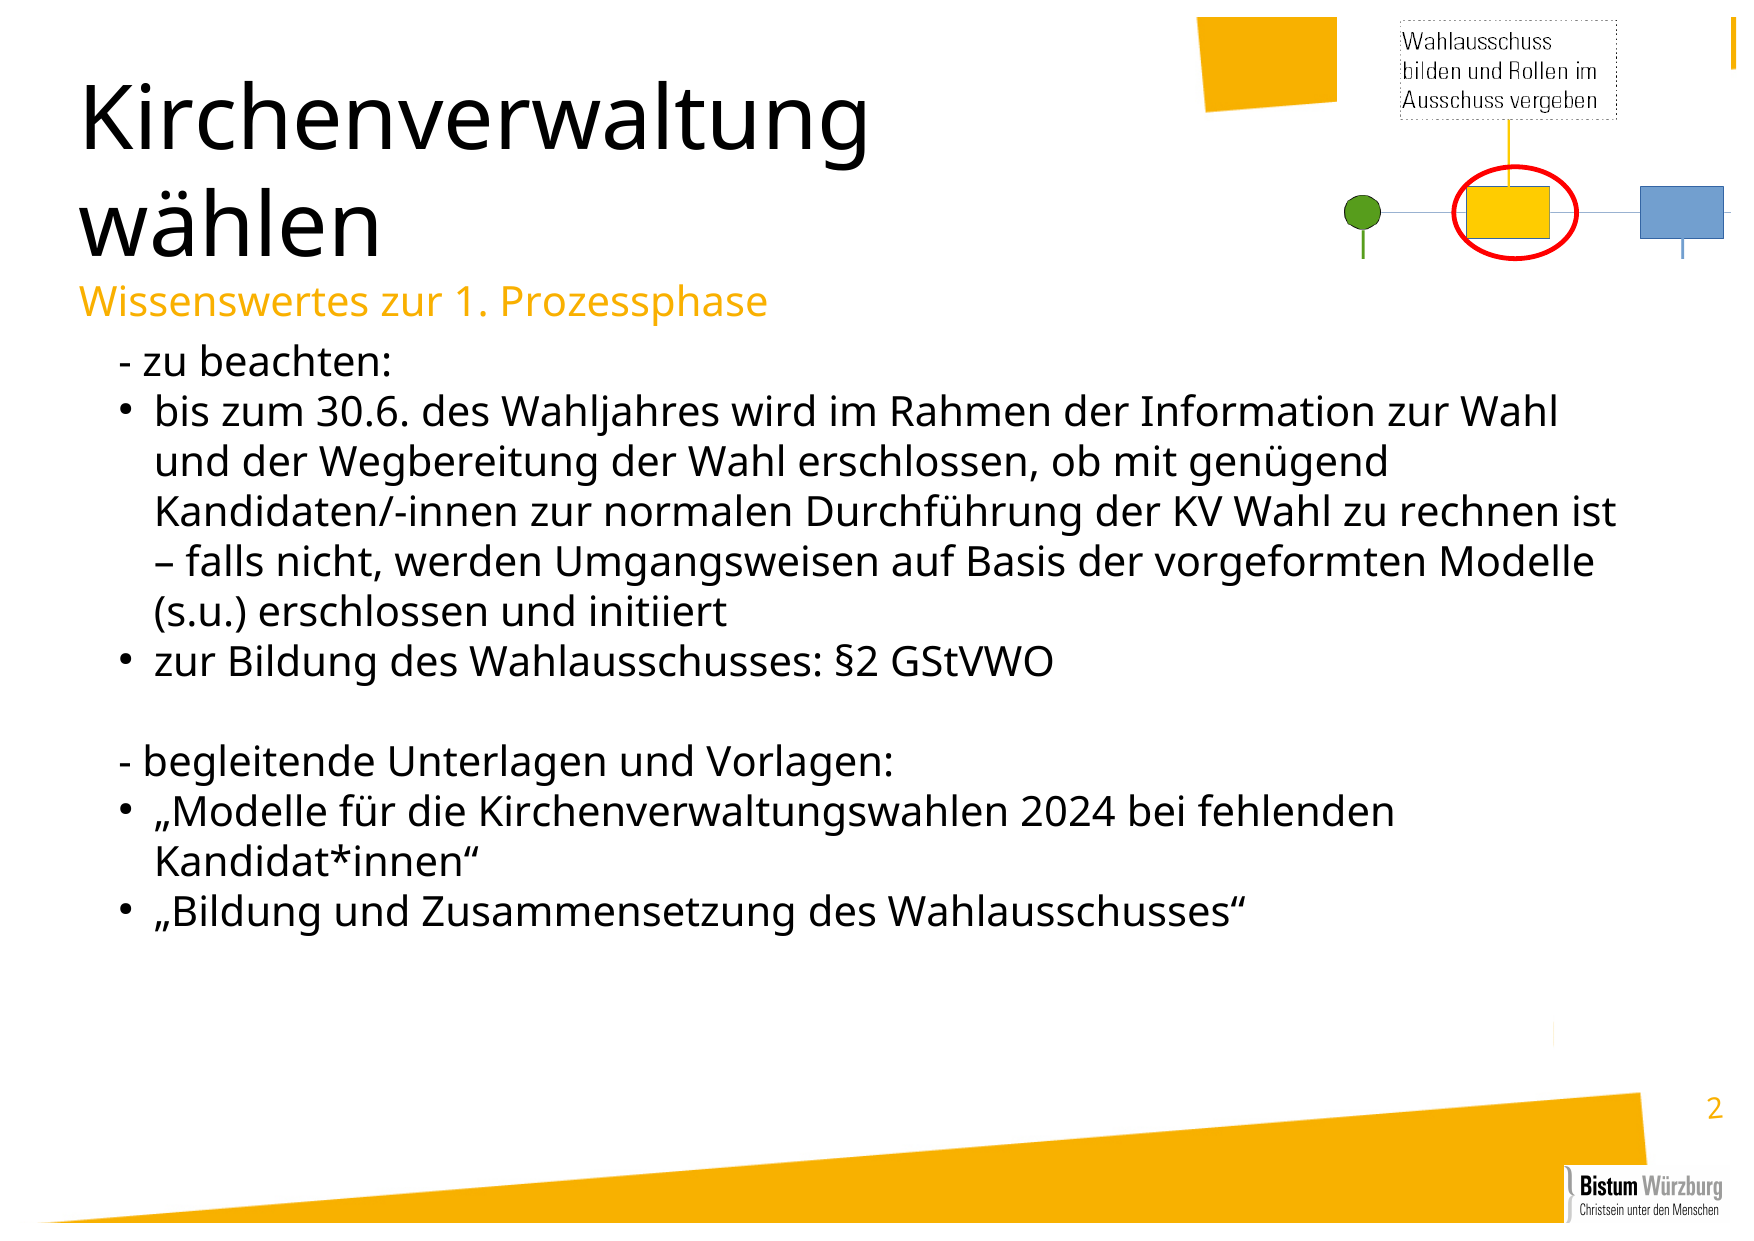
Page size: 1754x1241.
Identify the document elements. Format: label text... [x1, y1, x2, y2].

title Kirchenverwaltung wählen Wissenswertes zur 1. Prozessphase [78, 59, 1172, 262]
picture [17, 15, 1737, 1223]
text_box - zu beachten: bis zum 30.6. des Wahljahres wird im Rahmen der Information zur Wahl und der Wegbereitung der Wahl erschlossen, ob mit genügend Kandidaten/-innen zur normalen Durchführung der KV Wahl zu rechnen ist – falls nicht, werden Umgangsweisen auf Basis der vorgeformten Modelle (s.u.) erschlossen und initiiert zur Bildung des Wahlausschusses: §2 GStVWO - begleitende Unterlagen und Vorlagen: „Modelle für die Kirchenverwaltungswahlen 2024 bei fehlenden Kandidat*innen“ „Bildung und Zusammensetzung des Wahlausschusses“ [103, 327, 1651, 881]
